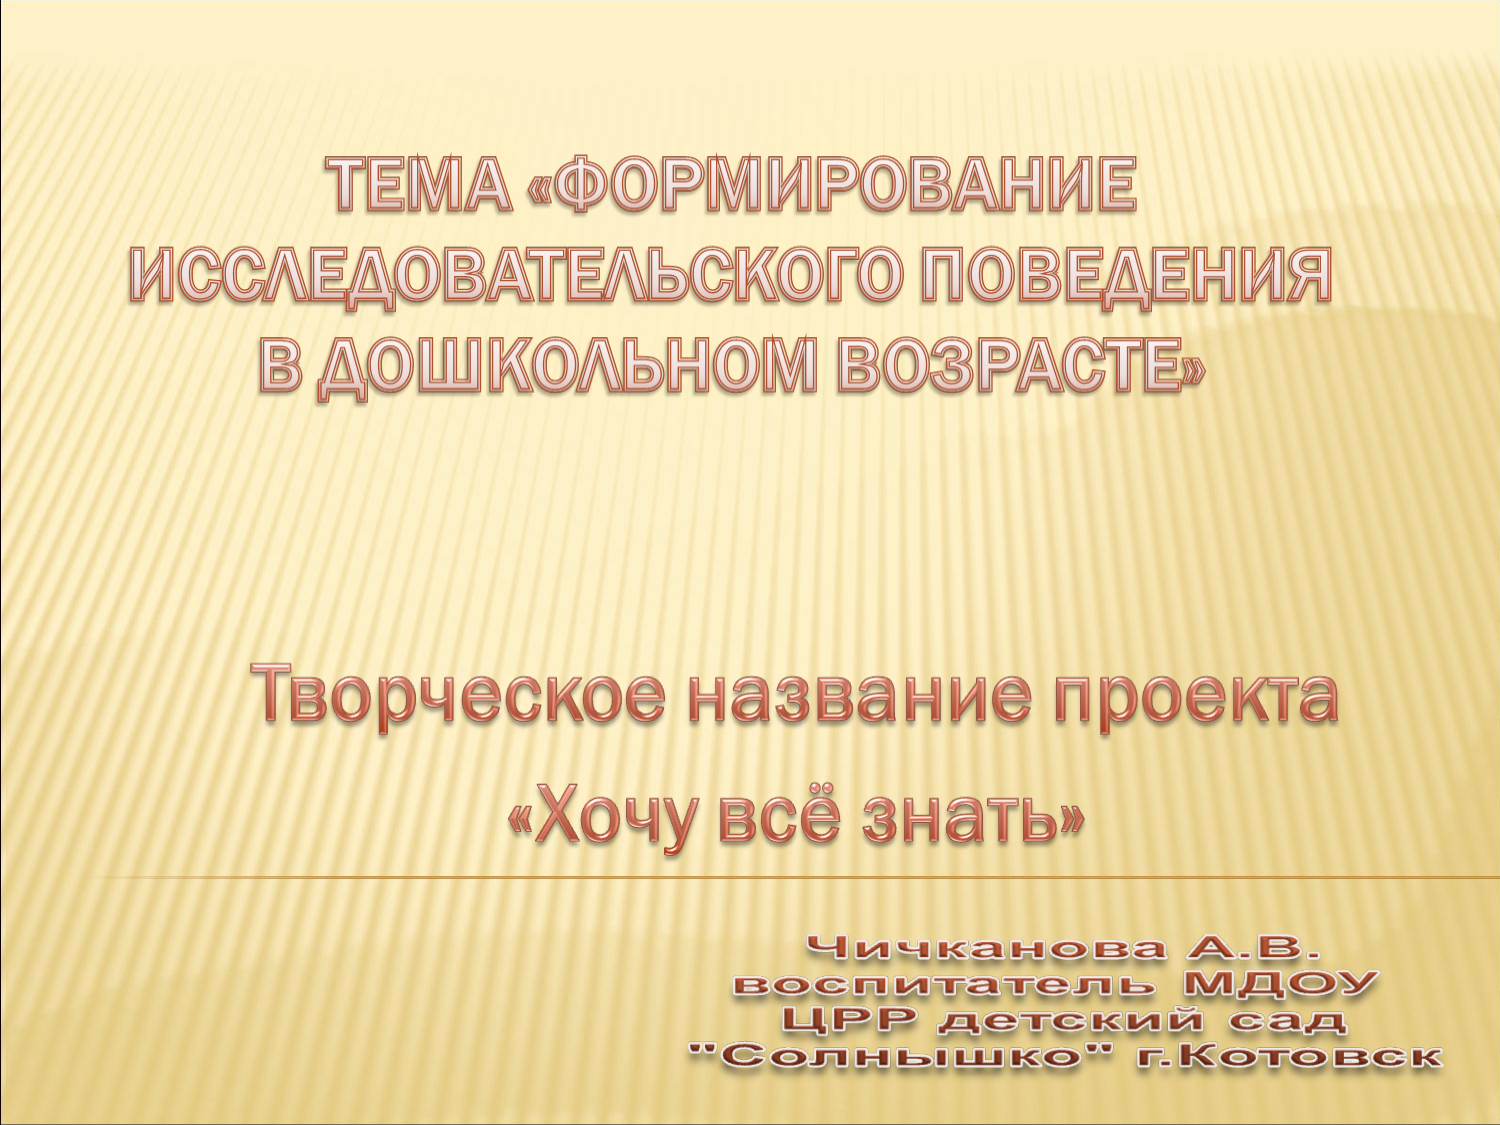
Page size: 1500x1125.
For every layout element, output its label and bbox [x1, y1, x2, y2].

text_box [69, 113, 1500, 873]
picture [0, 0, 1500, 1125]
